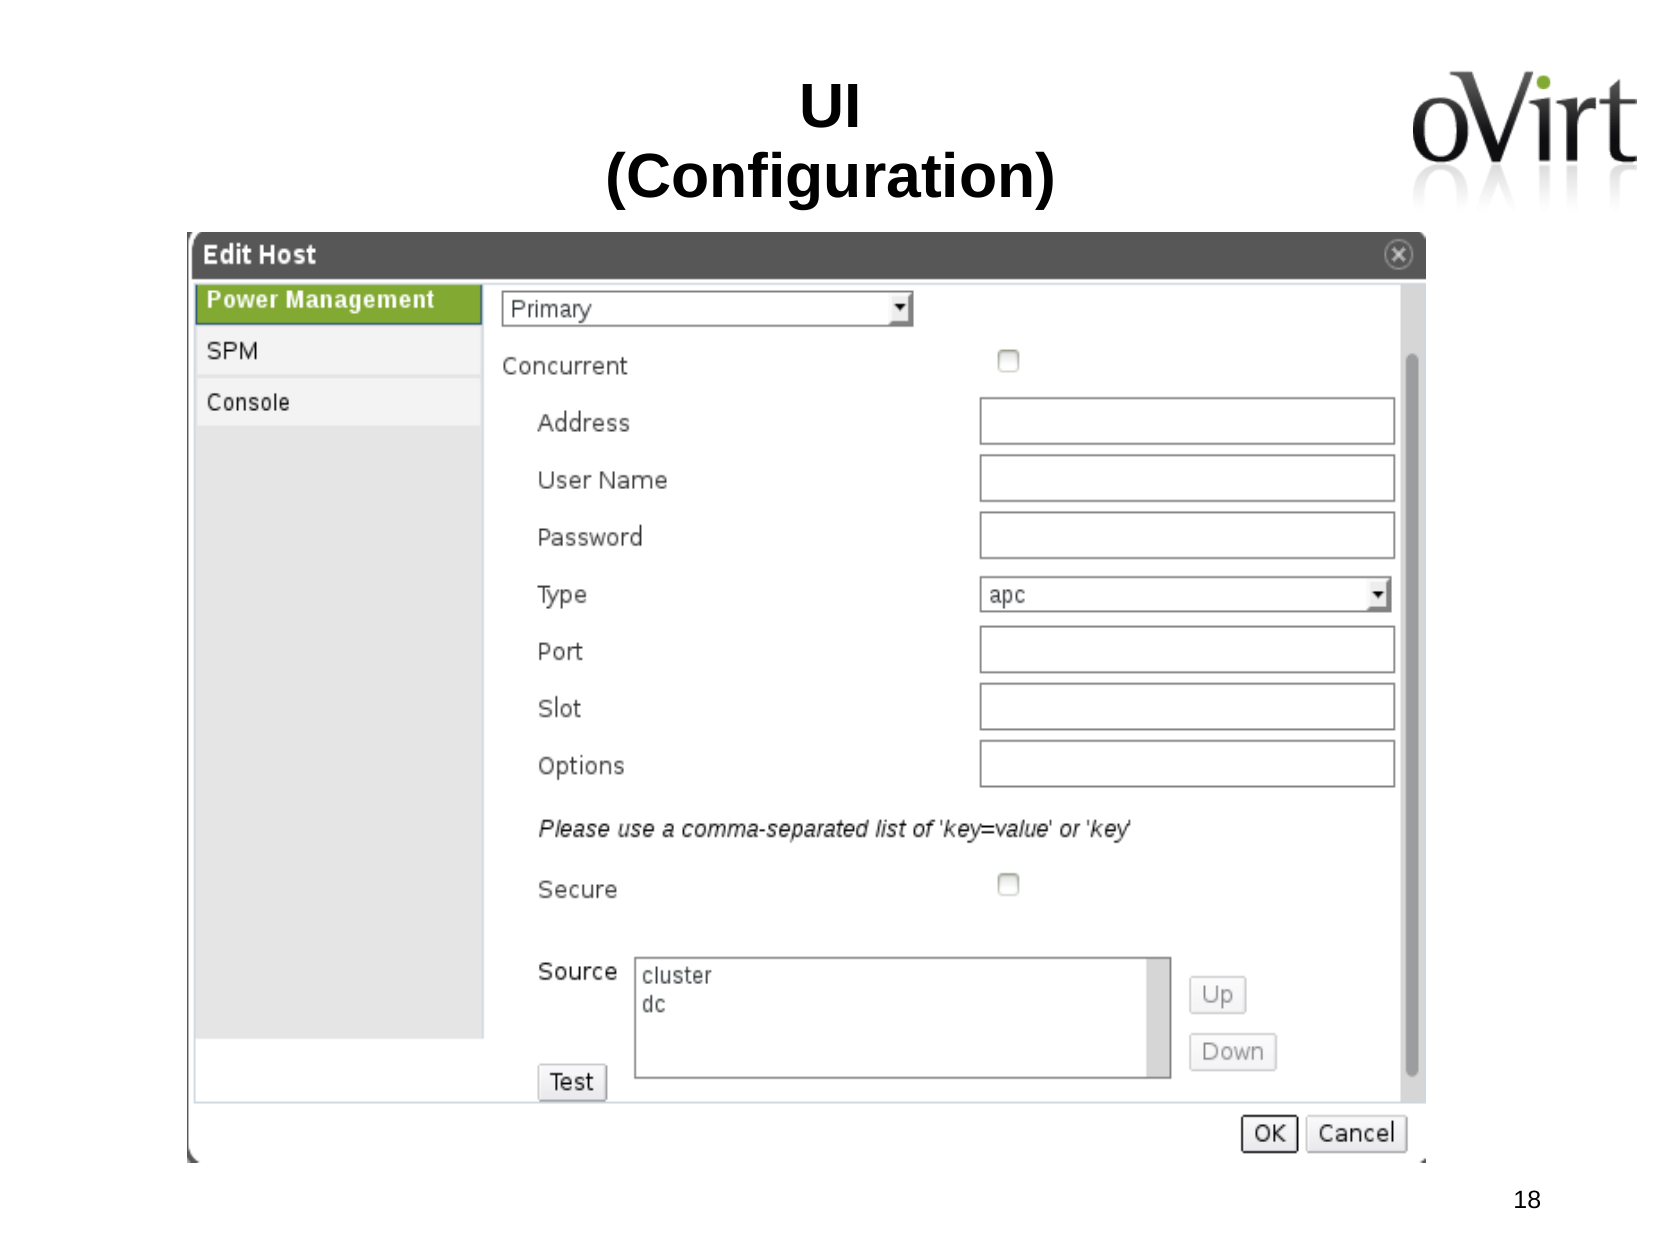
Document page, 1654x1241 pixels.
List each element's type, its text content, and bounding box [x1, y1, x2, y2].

picture [187, 232, 1426, 1163]
title UI (Configuration) [86, 37, 1576, 245]
picture [1576, 63, 1637, 212]
